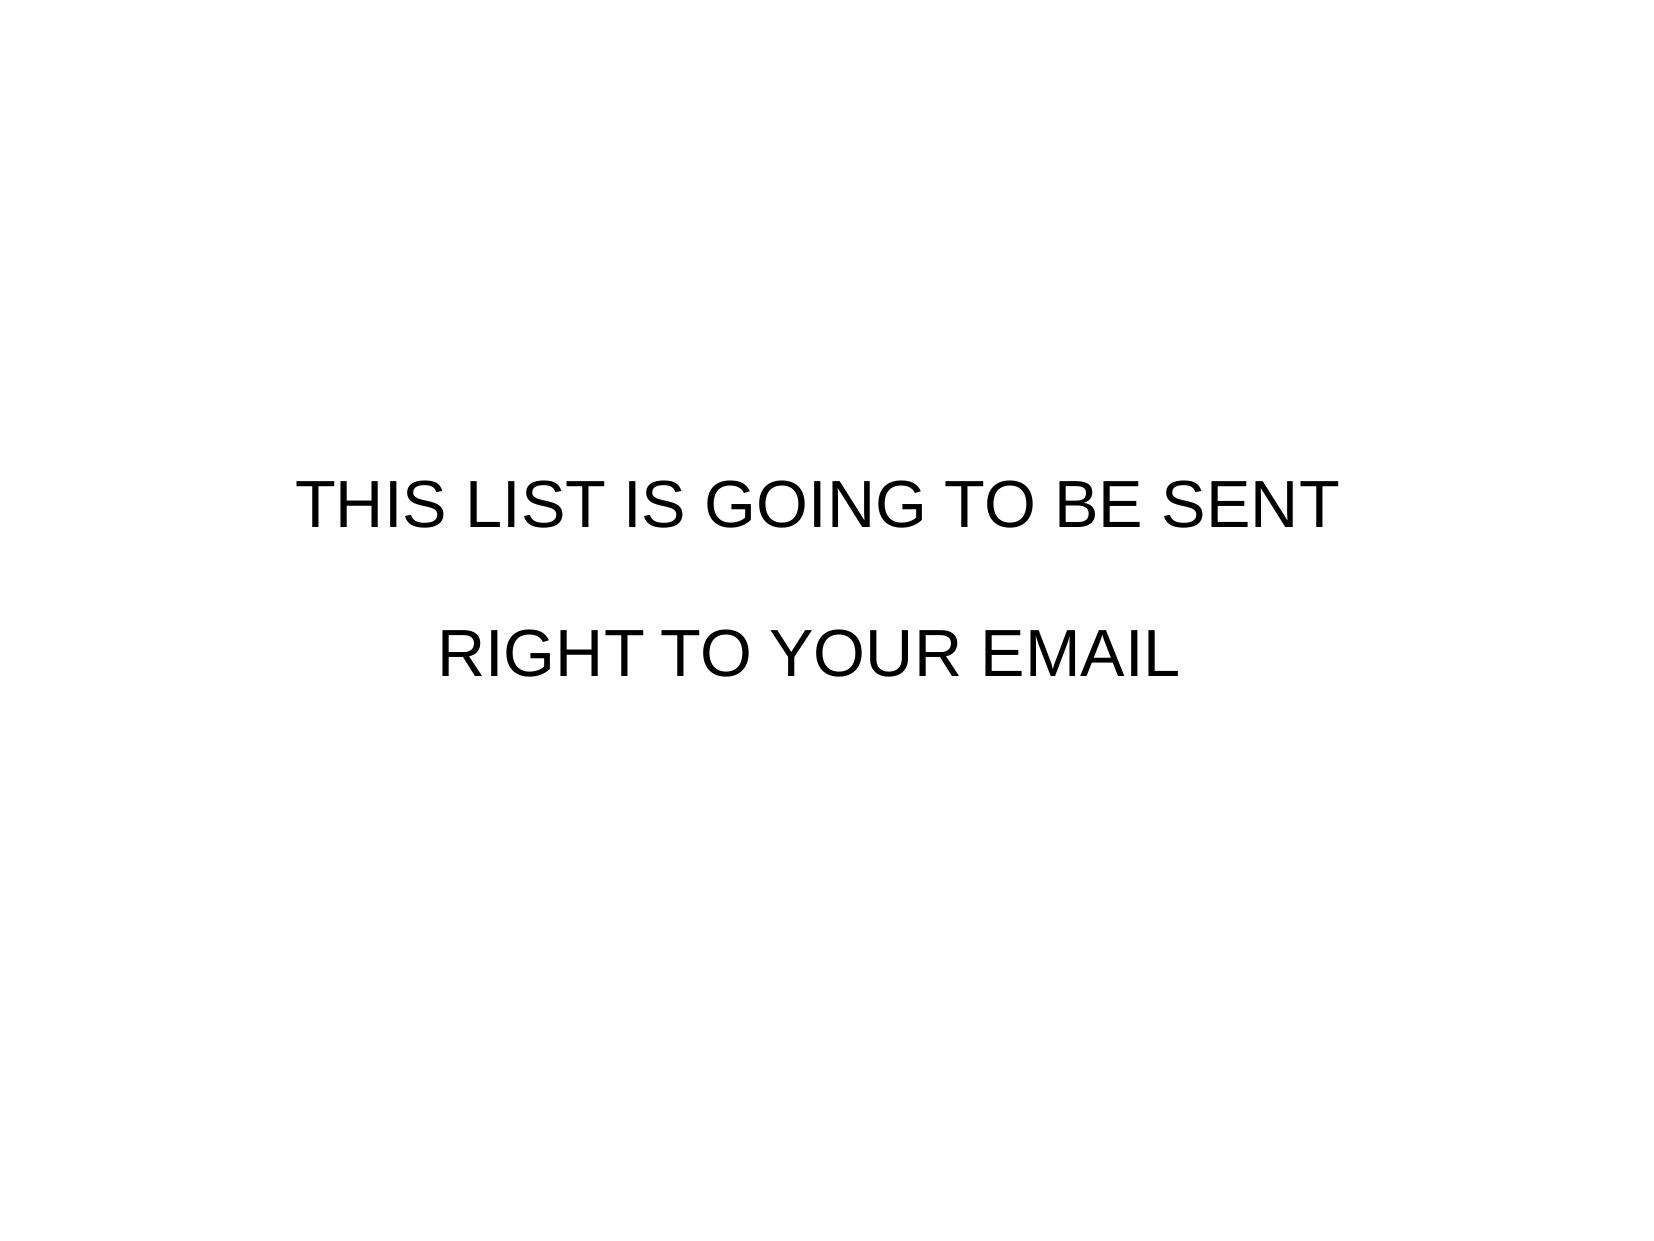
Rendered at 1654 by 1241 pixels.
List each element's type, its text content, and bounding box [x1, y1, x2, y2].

subtitle THIS LIST IS GOING TO BE SENT RIGHT TO YOUR EMAIL [82, 49, 1571, 1109]
